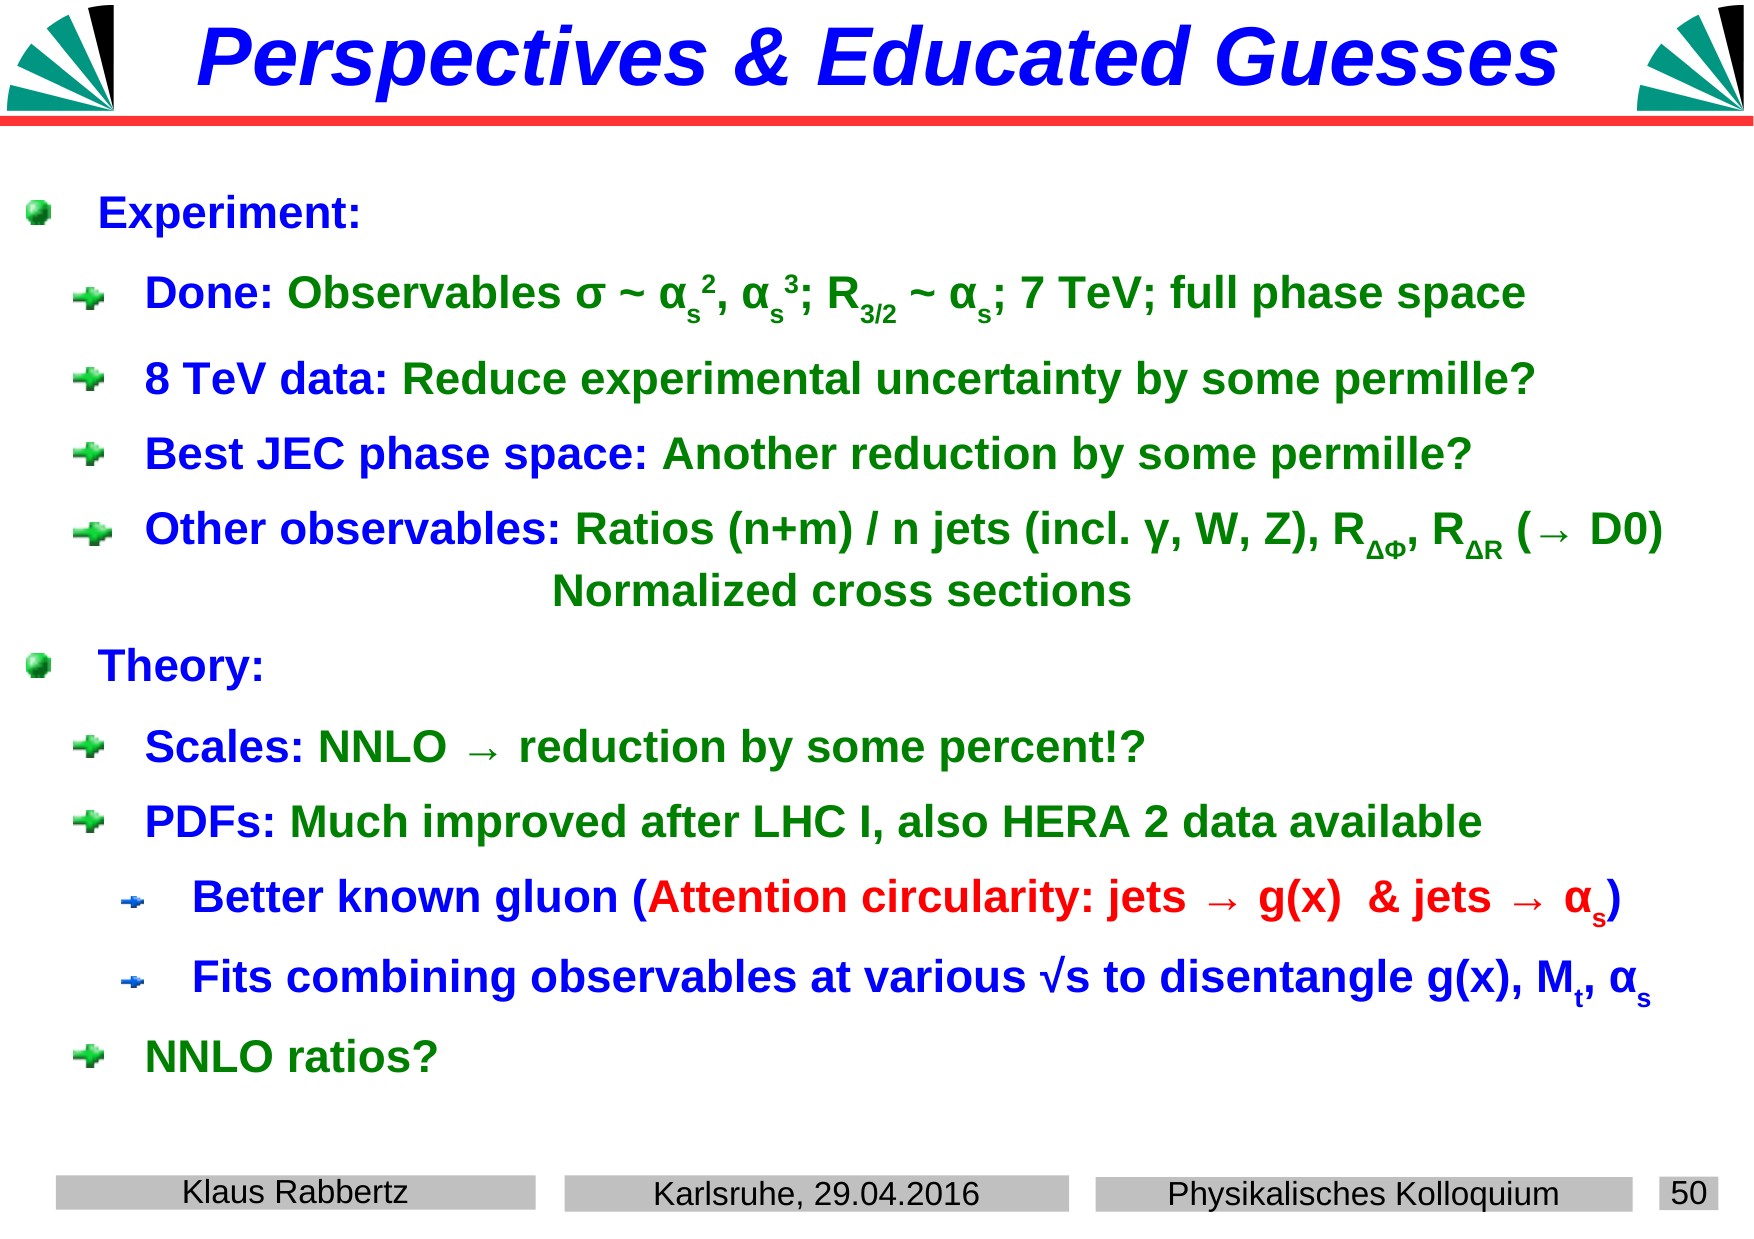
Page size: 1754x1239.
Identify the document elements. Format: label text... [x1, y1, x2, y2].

picture [7, 5, 114, 112]
list Experiment: Done: Observables σ ~ αs2, αs3; R3/2 ~ αs; 7 TeV; full phase space 8 TeV data: Reduce experimental uncertainty by some permille? Best JEC phase space: Another reduction by some permille? Other observables: Ratios (n+m) / n jets (incl. γ, W, Z), RΔΦ, RΔR (→ D0) Normalized cross sections Theory: Scales: NNLO → reduction by some percent!? PDFs: Much improved after LHC I, also HERA 2 data available Better known gluon (Attention circularity: jets → g(x) & jets → αs) Fits combining observables at various √s to disentangle g(x), Mt, αs NNLO ratios? [14, 186, 1754, 1082]
picture [1637, 5, 1744, 112]
title Perspectives & Educated Guesses [129, 0, 1629, 114]
